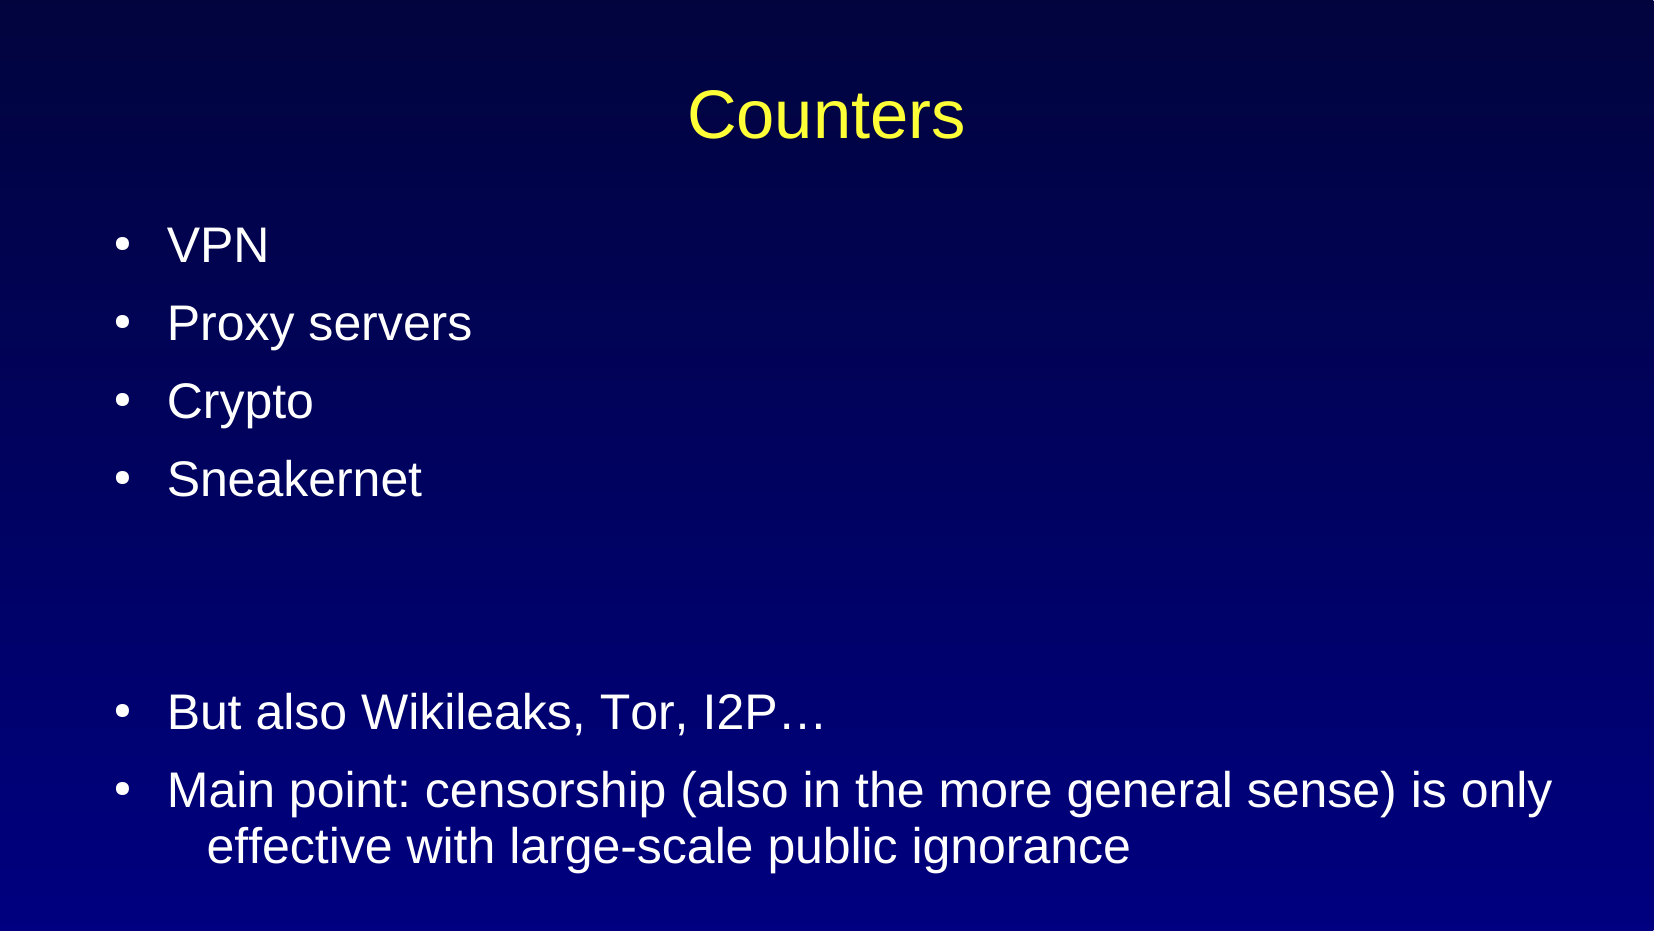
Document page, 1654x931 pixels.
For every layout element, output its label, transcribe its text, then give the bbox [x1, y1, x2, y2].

list VPN Proxy servers Crypto Sneakernet But also Wikileaks, Tor, I2P… Main point: censorship (also in the more general sense) is only effective with large-scale public ignorance [82, 217, 1571, 875]
title Counters [82, 37, 1571, 193]
